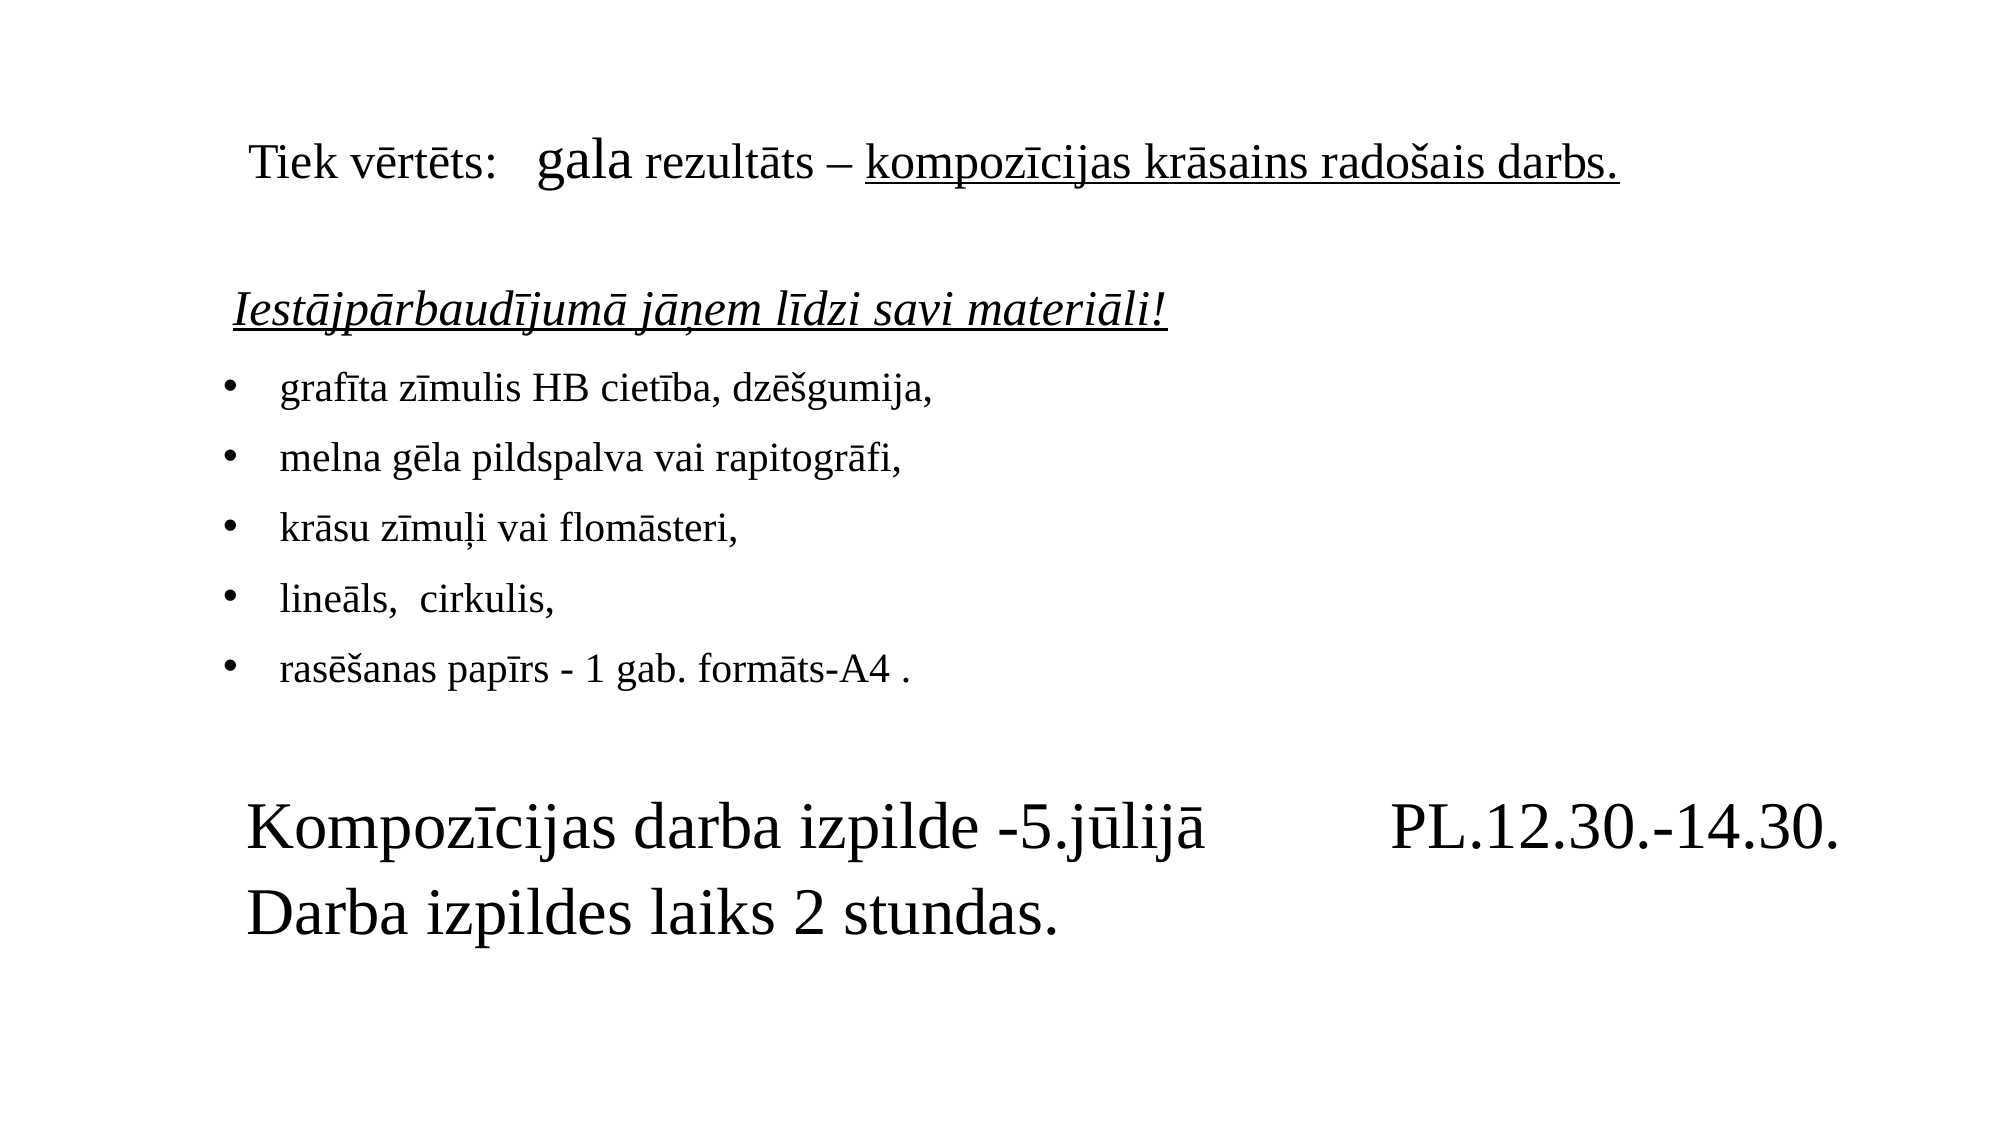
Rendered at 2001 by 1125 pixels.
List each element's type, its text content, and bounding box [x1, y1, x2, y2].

text_box Tiek vērtēts: gala rezultāts – kompozīcijas krāsains radošais darbs. [208, 107, 1722, 194]
text_box Kompozīcijas darba izpilde -5.jūlijā PL.12.30.-14.30. Darba izpildes laiks 2 stundas. [205, 768, 1906, 952]
text_box Iestājpārbaudījumā jāņem līdzi savi materiāli! grafīta zīmulis HB cietība, dzēšgumija, melna gēla pildspalva vai rapitogrāfi, krāsu zīmuļi vai flomāsteri, lineāls, cirkulis, rasēšanas papīrs - 1 gab. formāts-A4 . [208, 263, 1863, 699]
